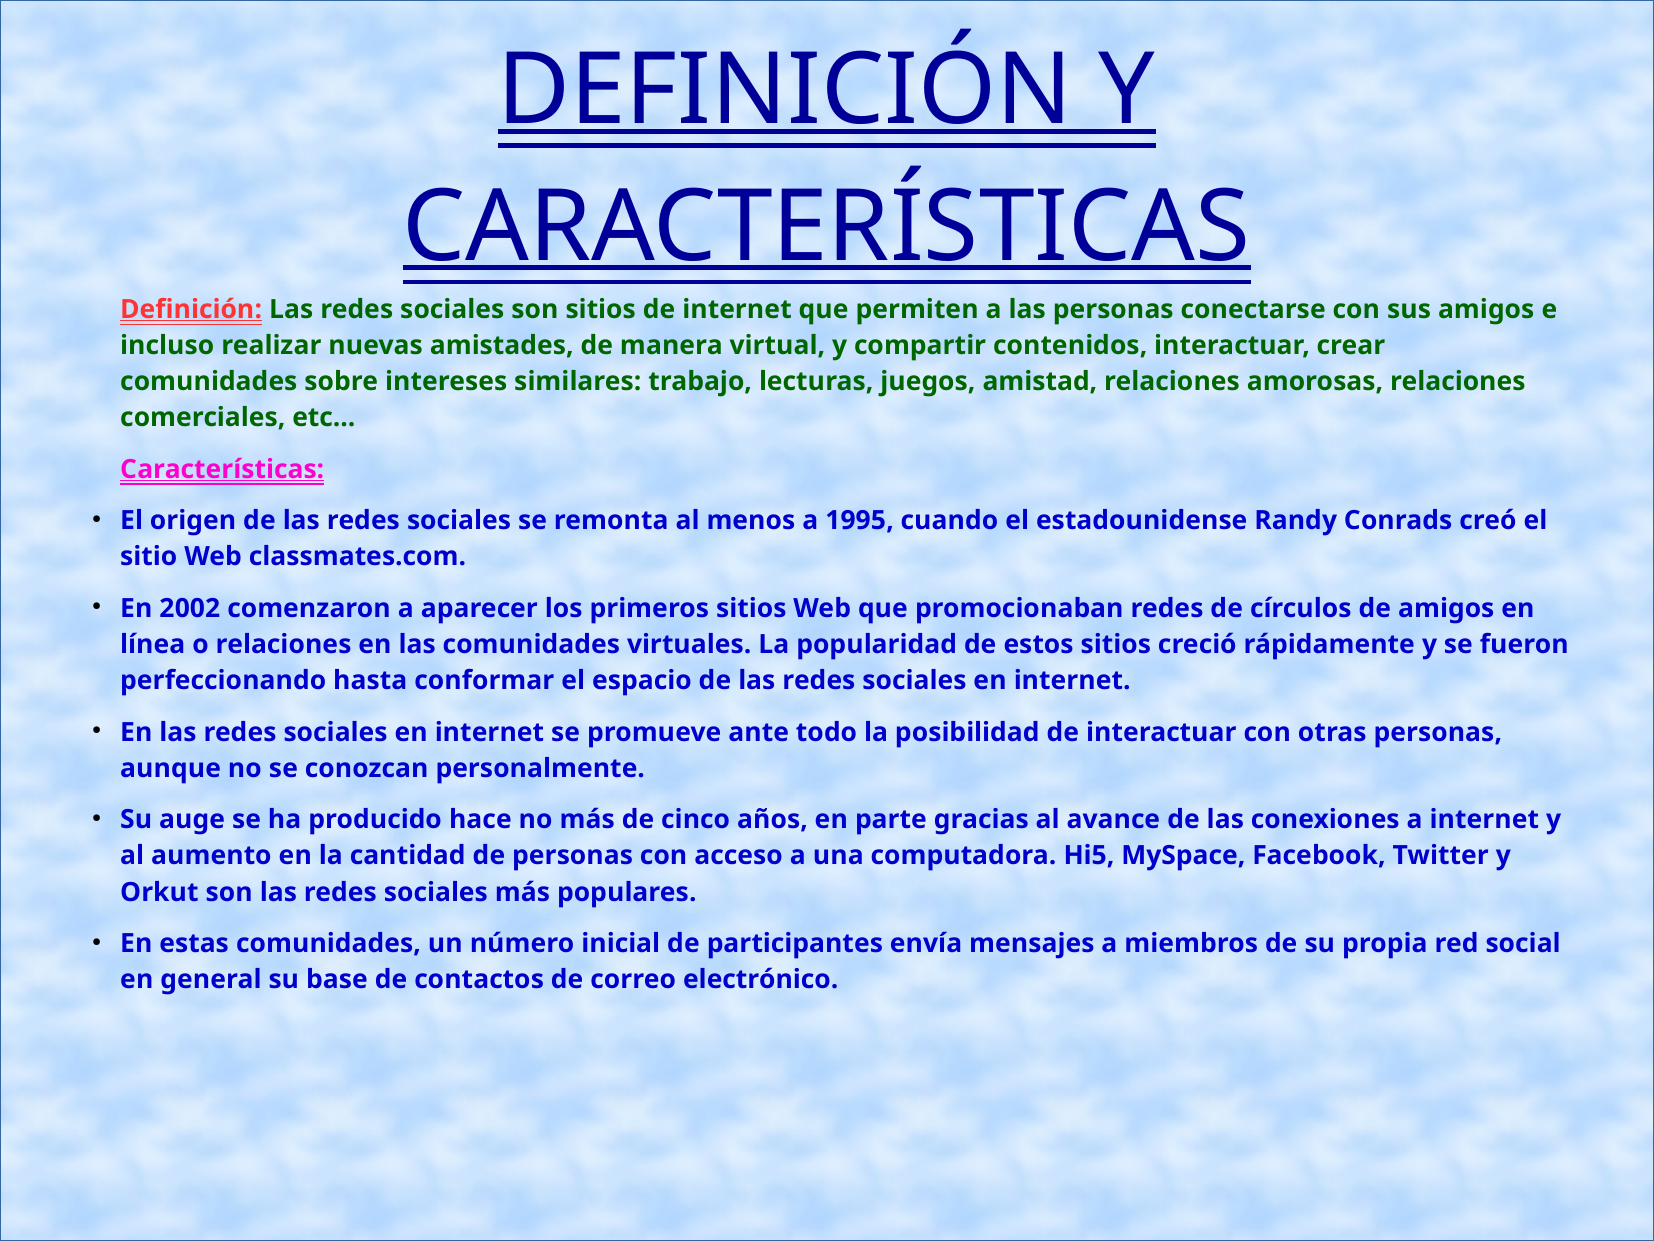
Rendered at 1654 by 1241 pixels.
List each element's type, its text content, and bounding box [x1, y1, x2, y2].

list Definición: Las redes sociales son sitios de internet que permiten a las personas conectarse con sus amigos e incluso realizar nuevas amistades, de manera virtual, y compartir contenidos, interactuar, crear comunidades sobre intereses similares: trabajo, lecturas, juegos, amistad, relaciones amorosas, relaciones comerciales, etc... Características: El origen de las redes sociales se remonta al menos a 1995, cuando el estadounidense Randy Conrads creó el sitio Web classmates.com. En 2002 comenzaron a aparecer los primeros sitios Web que promocionaban redes de círculos de amigos en línea o relaciones en las comunidades virtuales. La popularidad de estos sitios creció rápidamente y se fueron perfeccionando hasta conformar el espacio de las redes sociales en internet. En las redes sociales en internet se promueve ante todo la posibilidad de interactuar con otras personas, aunque no se conozcan personalmente. Su auge se ha producido hace no más de cinco años, en parte gracias al avance de las conexiones a internet y al aumento en la cantidad de personas con acceso a una computadora. Hi5, MySpace, Facebook, Twitter y Orkut son las redes sociales más populares. En estas comunidades, un número inicial de participantes envía mensajes a miembros de su propia red social en general su base de contactos de correo electrónico. [82, 290, 1571, 1010]
title DEFINICIÓN Y CARACTERÍSTICAS [82, 18, 1571, 288]
text_box [0, 0, 1654, 1241]
